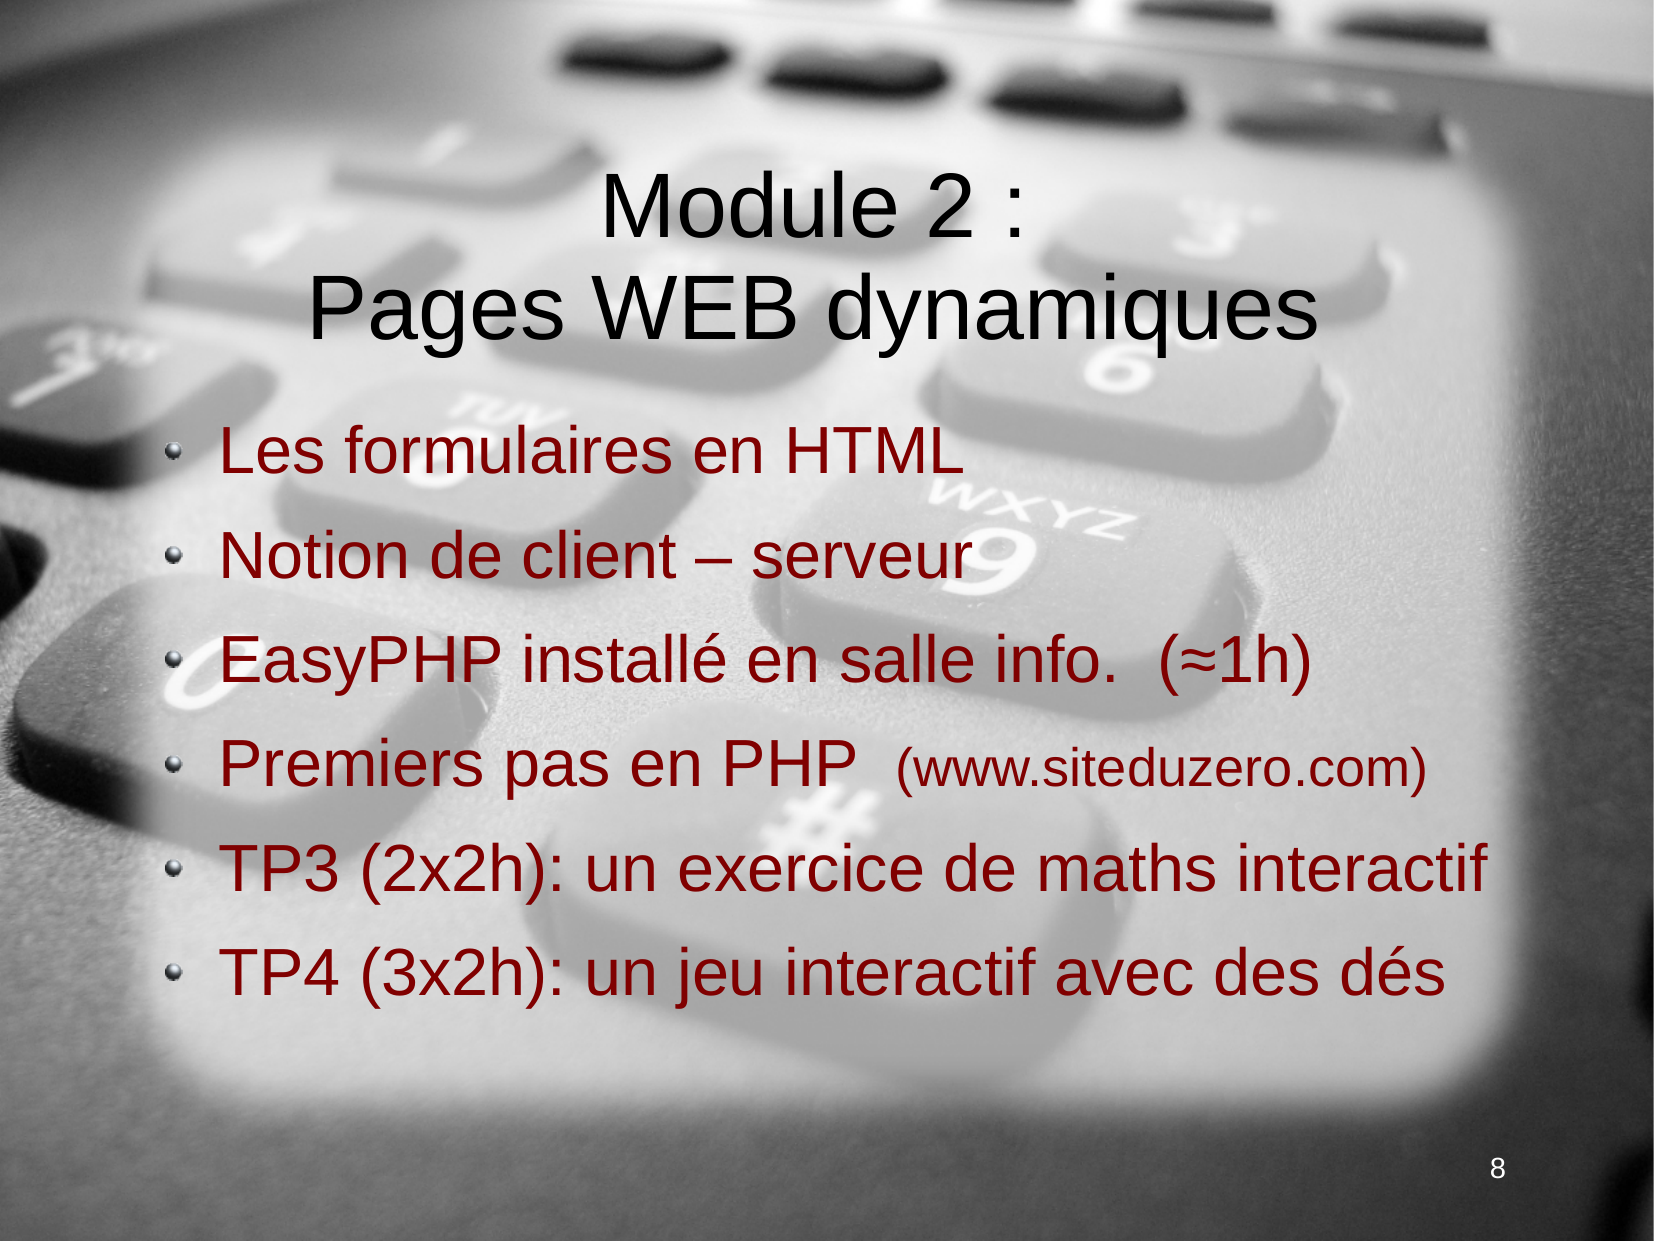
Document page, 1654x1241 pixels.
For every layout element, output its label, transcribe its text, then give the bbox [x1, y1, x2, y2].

title Module 2 : Pages WEB dynamiques [147, 153, 1506, 361]
picture [0, 0, 1654, 1241]
list Les formulaires en HTML Notion de client – serveur EasyPHP installé en salle info. (≈1h) Premiers pas en PHP (www.siteduzero.com) TP3 (2x2h): un exercice de maths interactif TP4 (3x2h): un jeu interactif avec des dés [147, 413, 1506, 1123]
